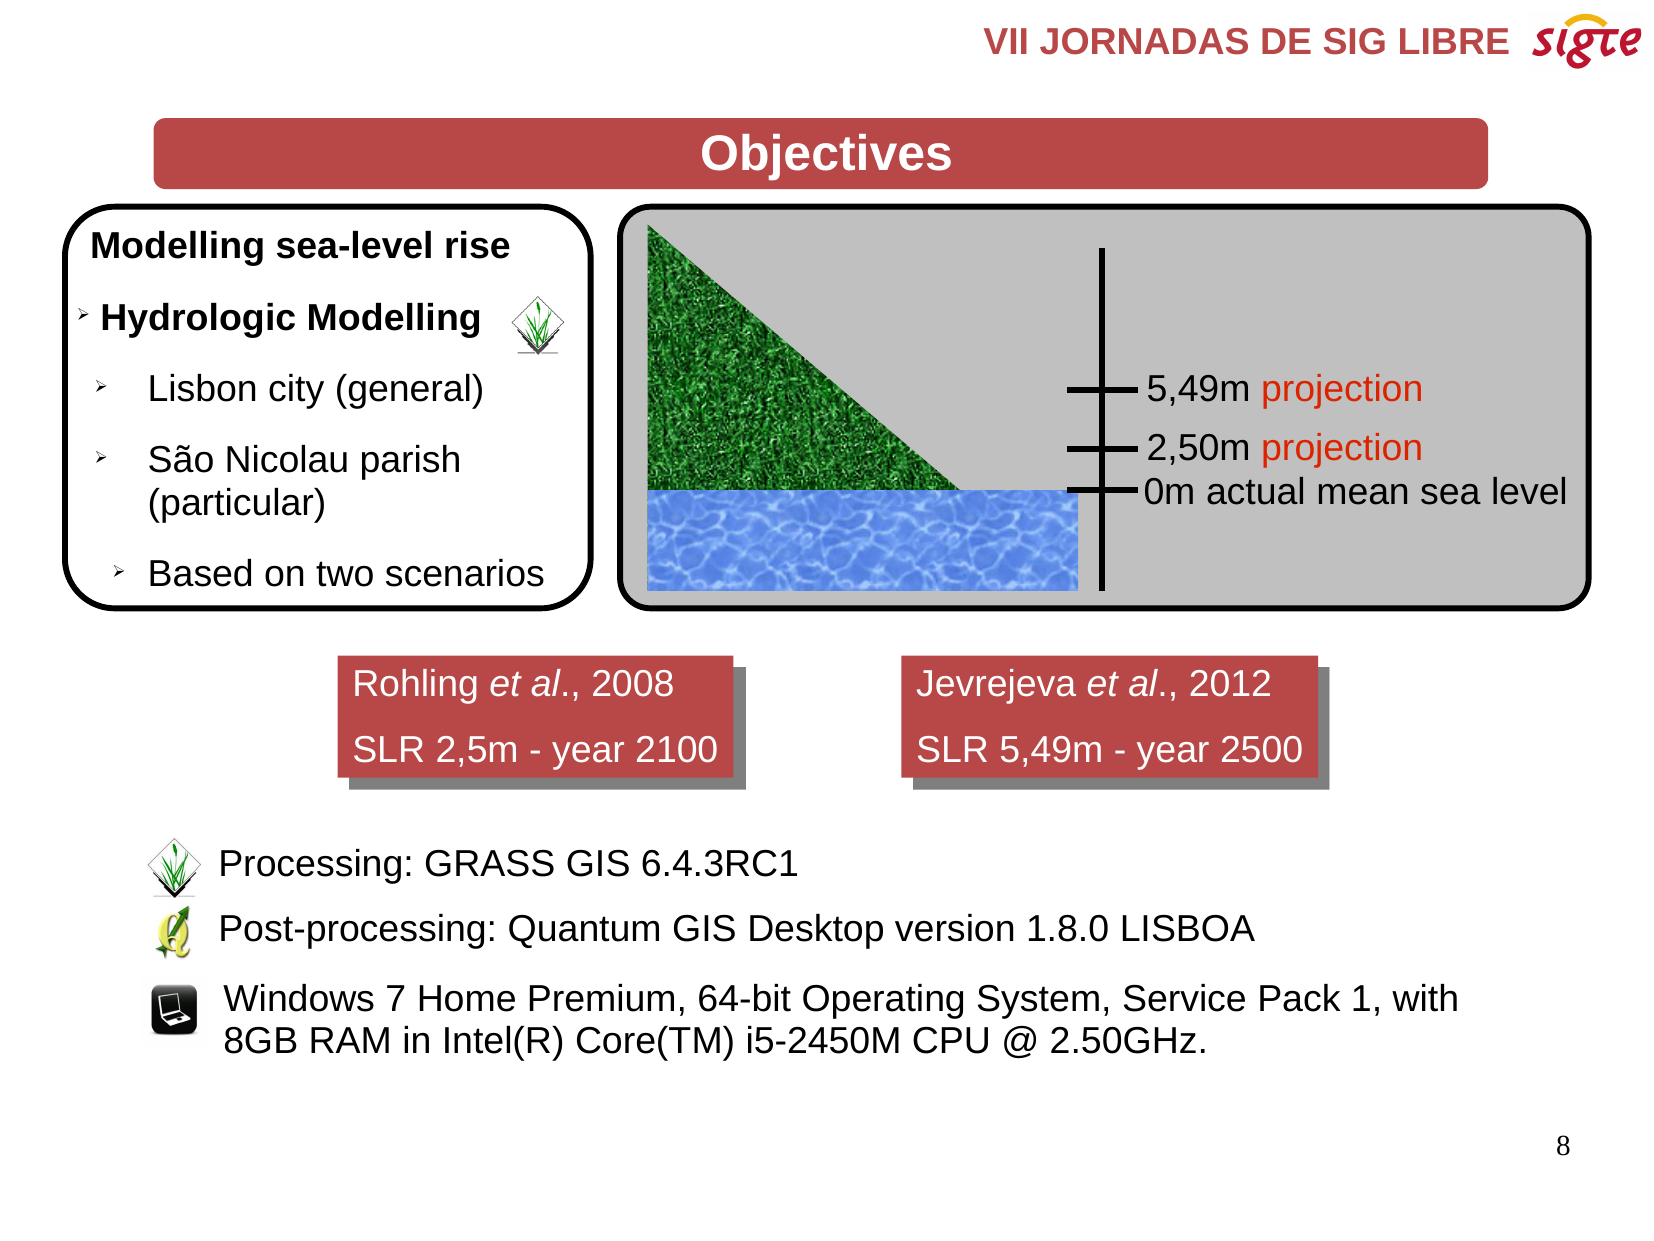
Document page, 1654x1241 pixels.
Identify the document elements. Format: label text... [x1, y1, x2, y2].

text_box 5,49m projection [1131, 360, 1439, 418]
text_box Rohling et al., 2008 SLR 2,5m - year 2100 [337, 655, 733, 778]
picture [147, 903, 201, 963]
picture [141, 974, 207, 1047]
text_box 2,50m projection [1131, 419, 1439, 462]
list Modelling sea-level rise Hydrologic Modelling Lisbon city (general) São Nicolau parish (particular) Based on two scenarios [76, 224, 550, 605]
text_box Processing: GRASS GIS 6.4.3RC1 [203, 834, 833, 892]
text_box 0m actual mean sea level [1128, 462, 1583, 520]
text_box Jevrejeva et al., 2012 SLR 5,49m - year 2500 [901, 655, 1318, 778]
text_box Windows 7 Home Premium, 64-bit Operating System, Service Pack 1, with 8GB RAM in Intel(R) Core(TM) i5-2450M CPU @ 2.50GHz. [208, 970, 1483, 1081]
text_box [620, 206, 1589, 609]
picture [147, 838, 201, 898]
text_box VII JORNADAS DE SIG LIBRE [968, 12, 1524, 71]
picture [507, 295, 567, 355]
text_box Post-processing: Quantum GIS Desktop version 1.8.0 LISBOA [203, 899, 1306, 957]
picture [1528, 11, 1644, 71]
title Objectives [82, 210, 587, 257]
title Objectives [82, 49, 1571, 257]
